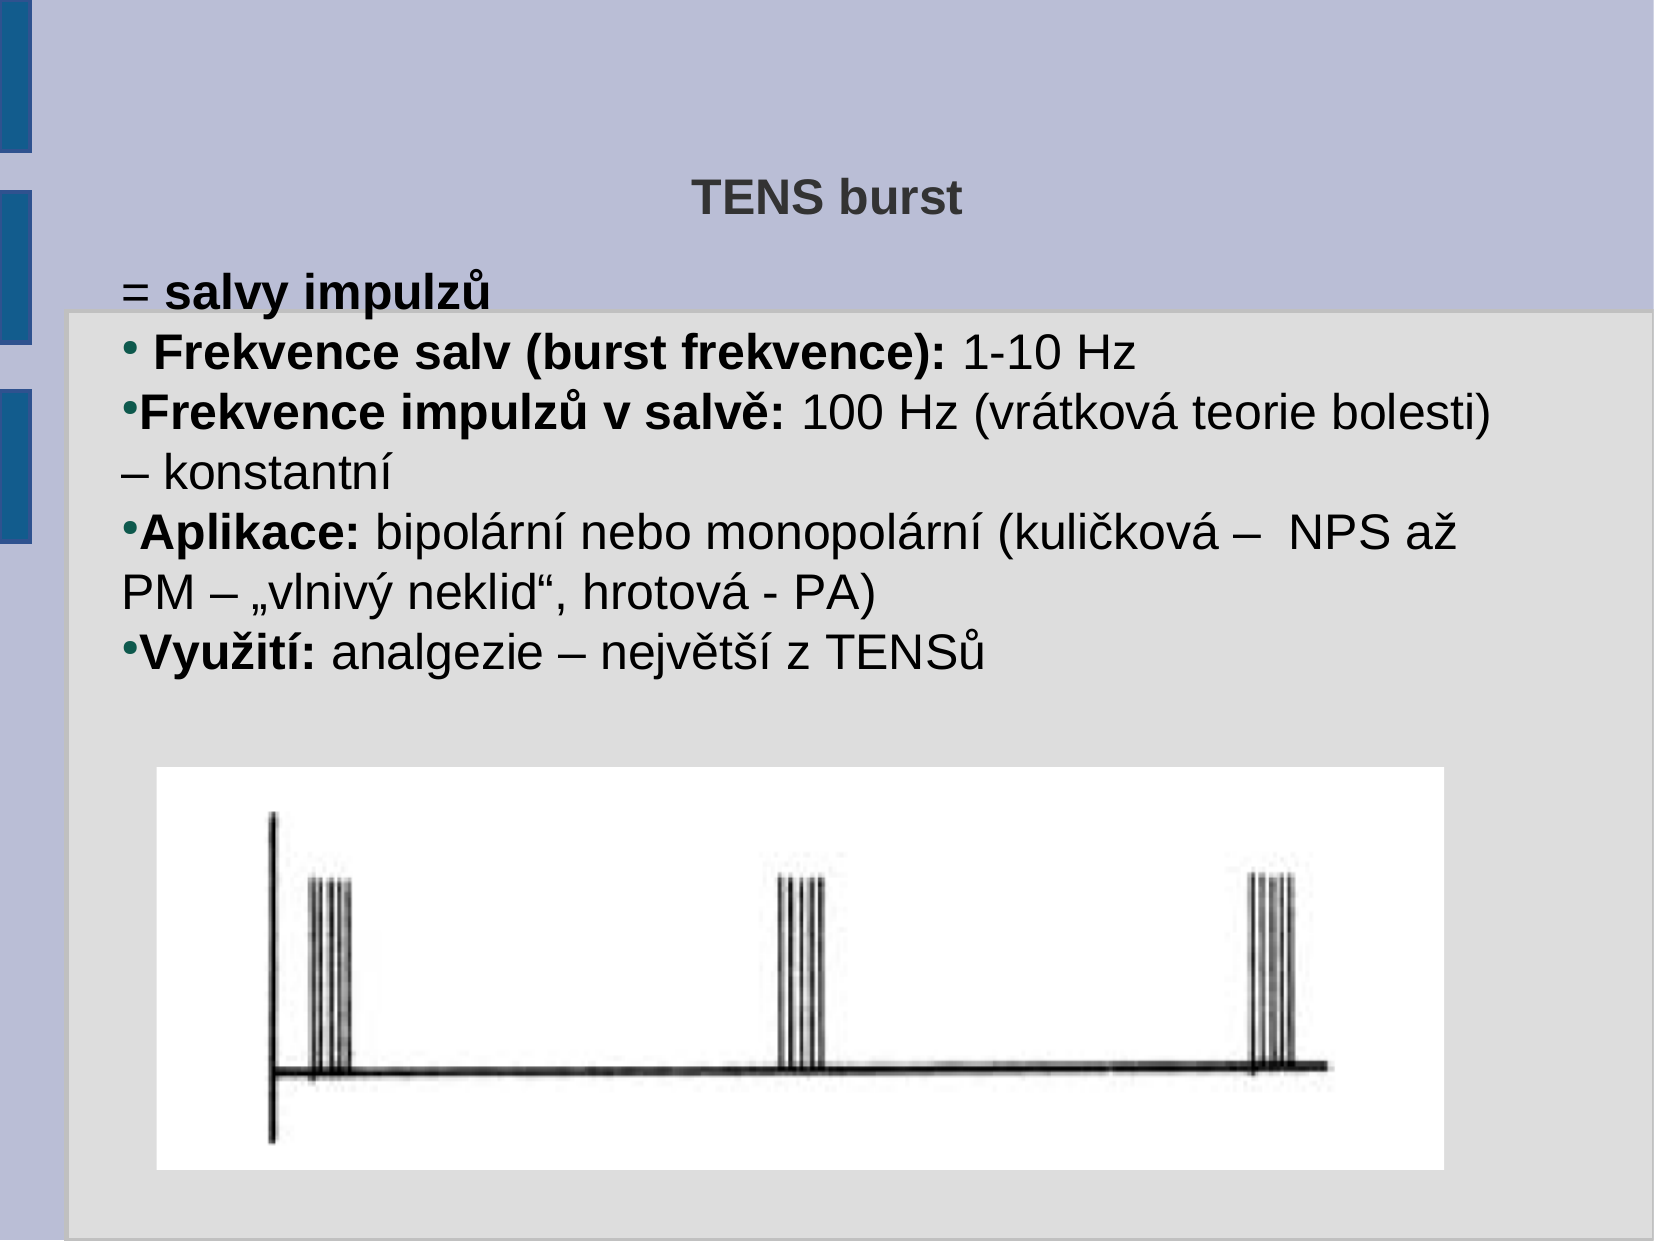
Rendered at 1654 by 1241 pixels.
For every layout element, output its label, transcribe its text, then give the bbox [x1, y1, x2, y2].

title TENS burst [121, 91, 1534, 259]
list = salvy impulzů Frekvence salv (burst frekvence): 1-10 Hz Frekvence impulzů v salvě: 100 Hz (vrátková teorie bolesti) – konstantní Aplikace: bipolární nebo monopolární (kuličková – NPS až PM – „vlnivý neklid“, hrotová - PA) Využití: analgezie – největší z TENSů [121, 259, 1534, 740]
picture [156, 767, 1445, 1170]
